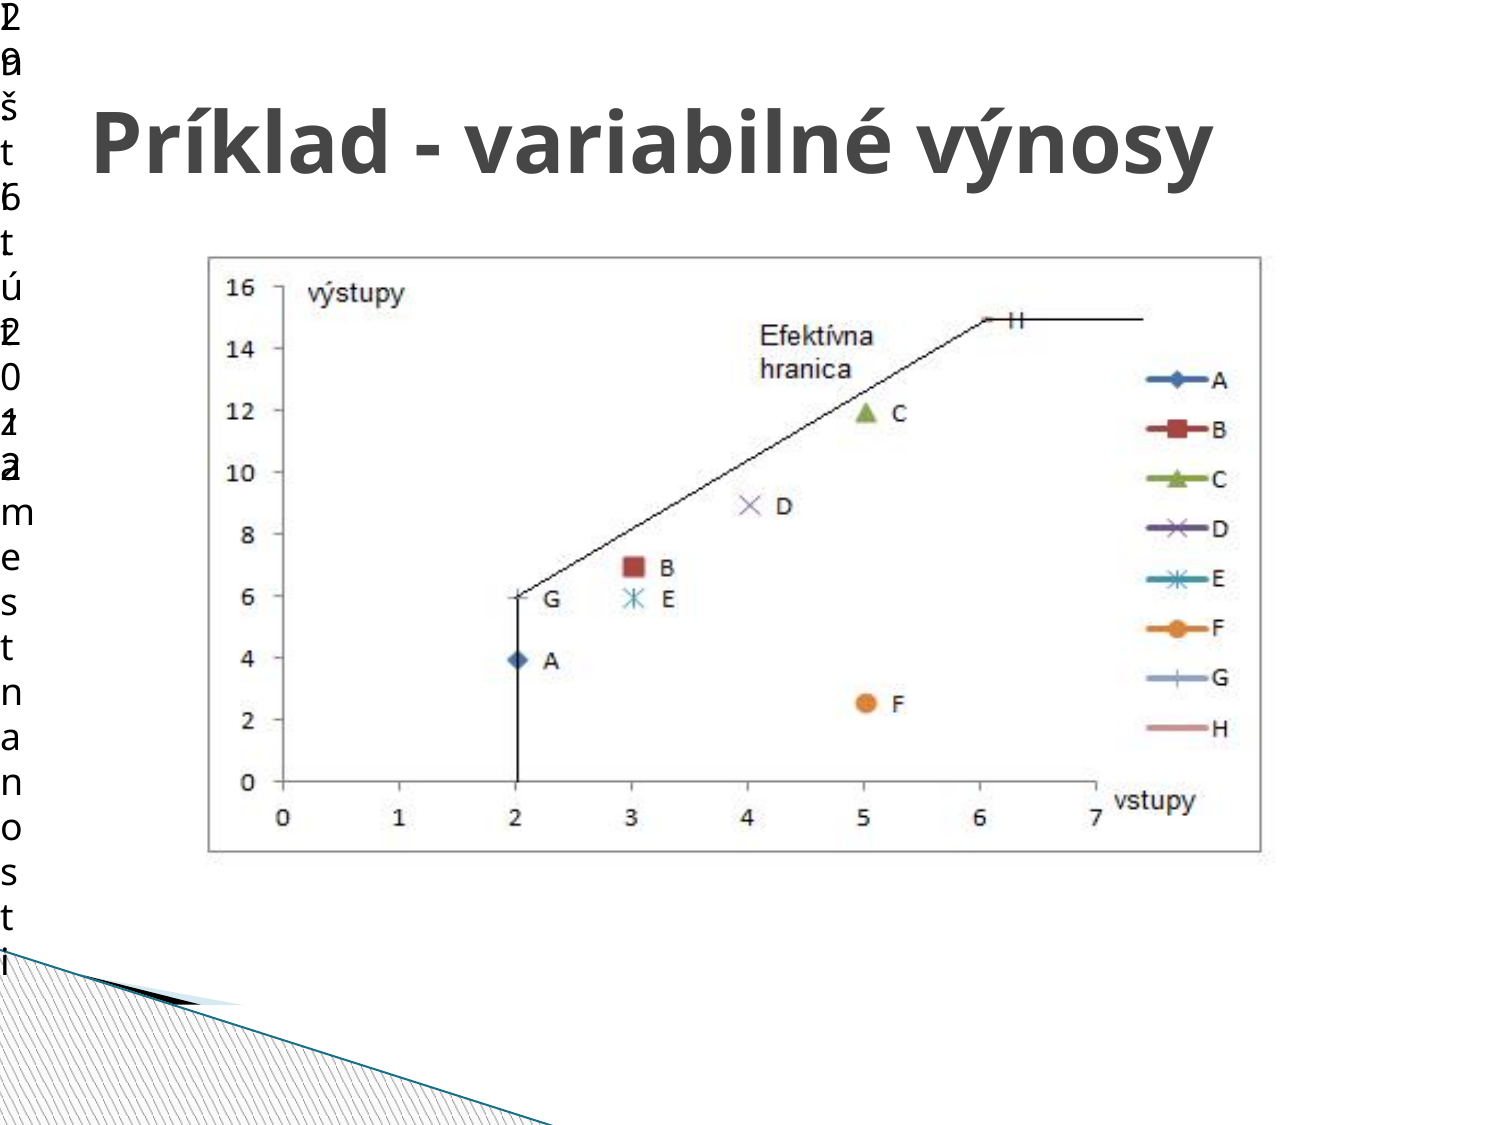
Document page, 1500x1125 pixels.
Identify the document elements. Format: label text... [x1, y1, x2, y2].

picture [206, 255, 1282, 882]
title Príklad - variabilné výnosy [75, 45, 1425, 233]
picture [0, 952, 543, 1125]
